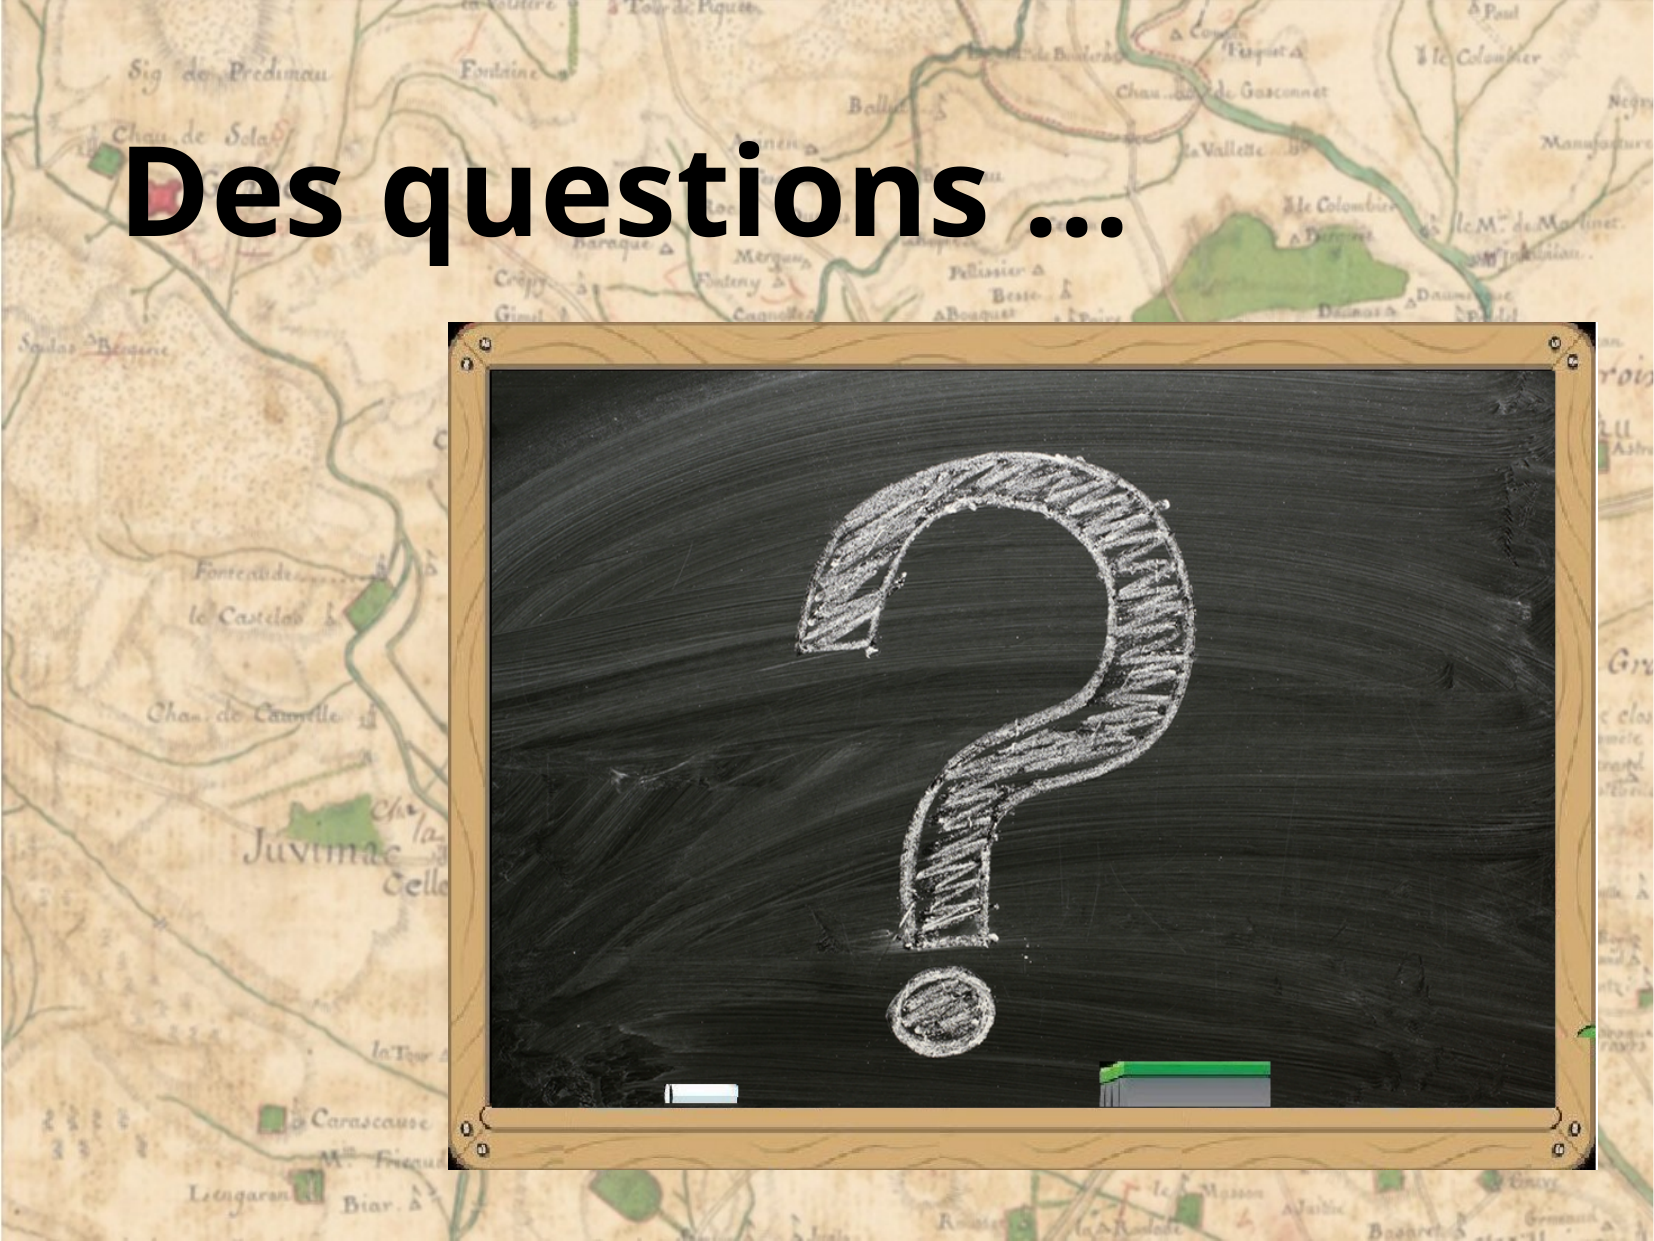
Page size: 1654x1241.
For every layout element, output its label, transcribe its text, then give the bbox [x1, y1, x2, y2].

text_box Des questions ... [103, 95, 1175, 308]
picture [0, 0, 1654, 1241]
